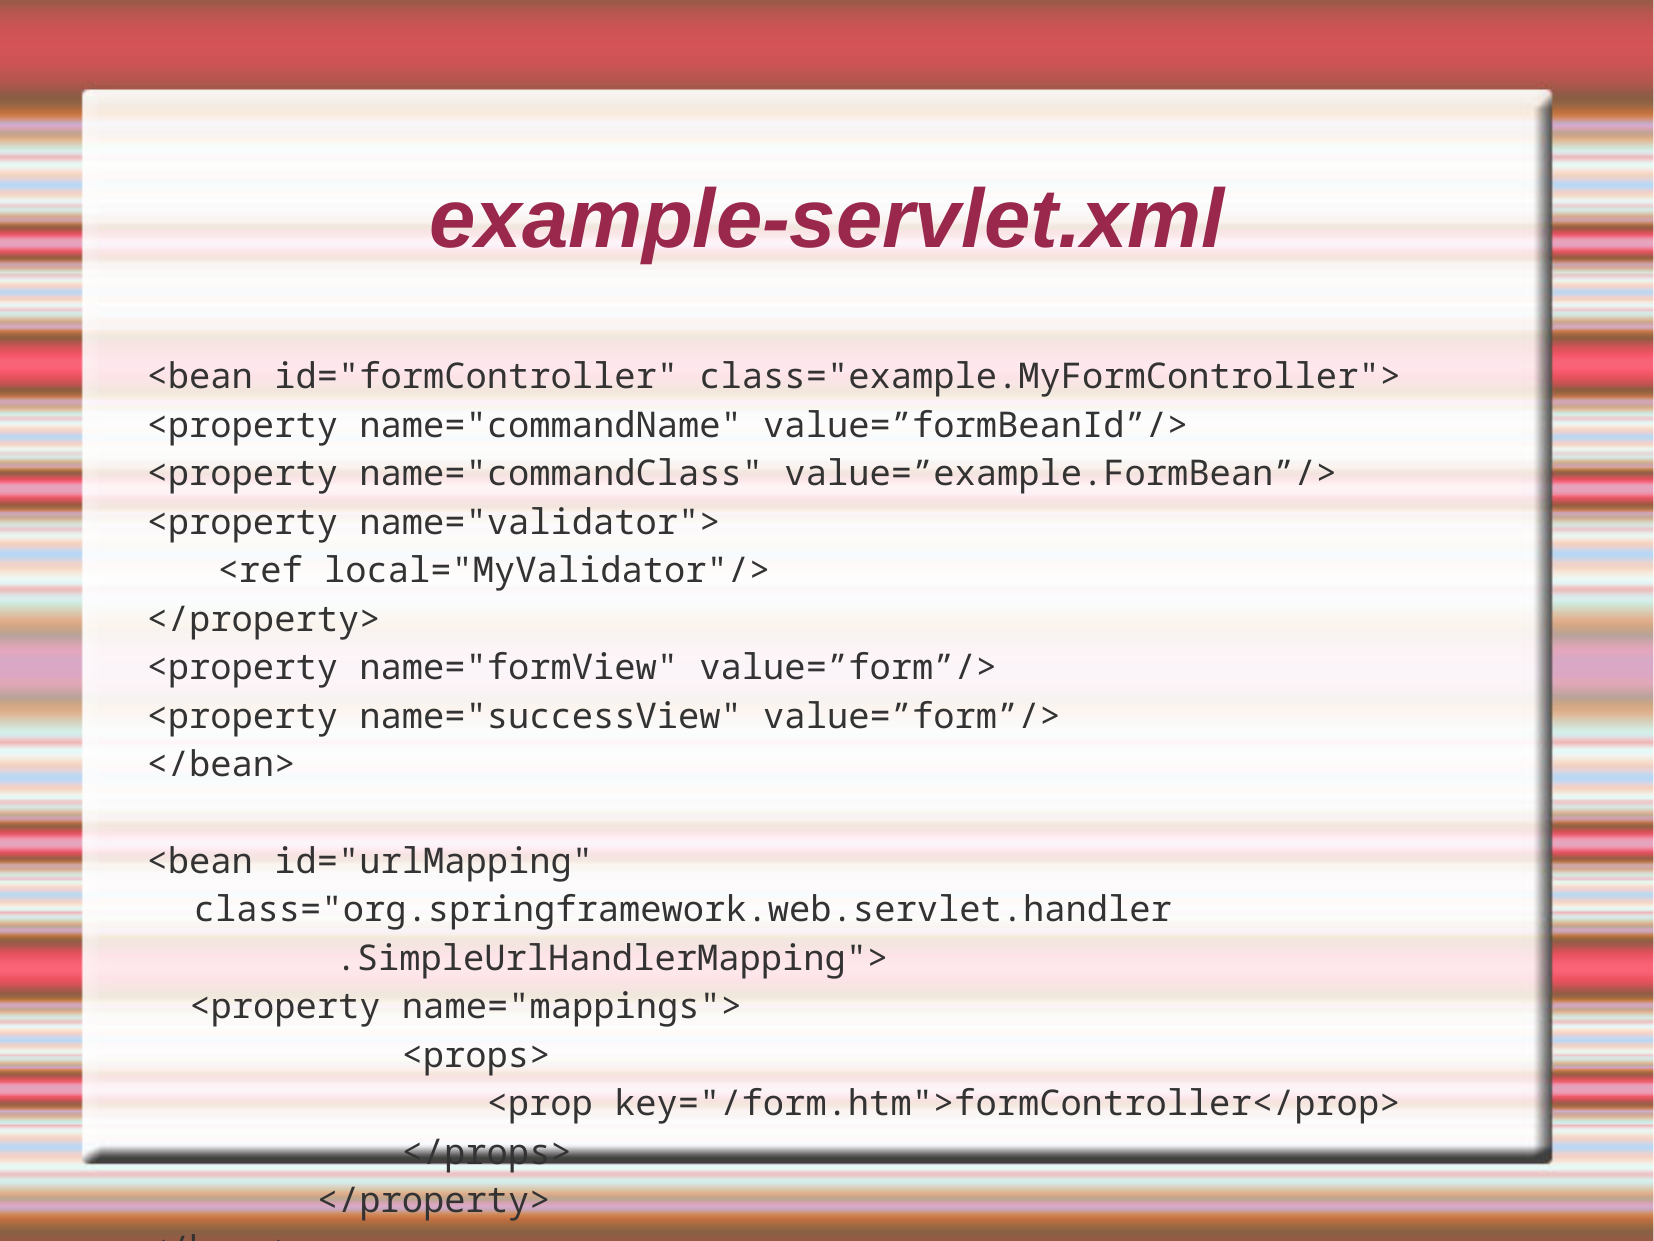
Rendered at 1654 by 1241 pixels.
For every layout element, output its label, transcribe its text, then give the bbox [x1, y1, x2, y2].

title example-servlet.xml [121, 114, 1534, 322]
list <bean id="formController" class="example.MyFormController"> <property name="commandName" value=”formBeanId”/> <property name="commandClass" value=”example.FormBean”/> <property name="validator"> <ref local="MyValidator"/> </property> <property name="formView" value=”form”/> <property name="successView" value=”form”/> </bean> <bean id="urlMapping" class="org.springframework.web.servlet.handler .SimpleUrlHandlerMapping"> <property name="mappings"> <props> <prop key="/form.htm">formController</prop> </props> </property> </bean> [134, 350, 1516, 1177]
picture [0, 0, 1654, 1241]
